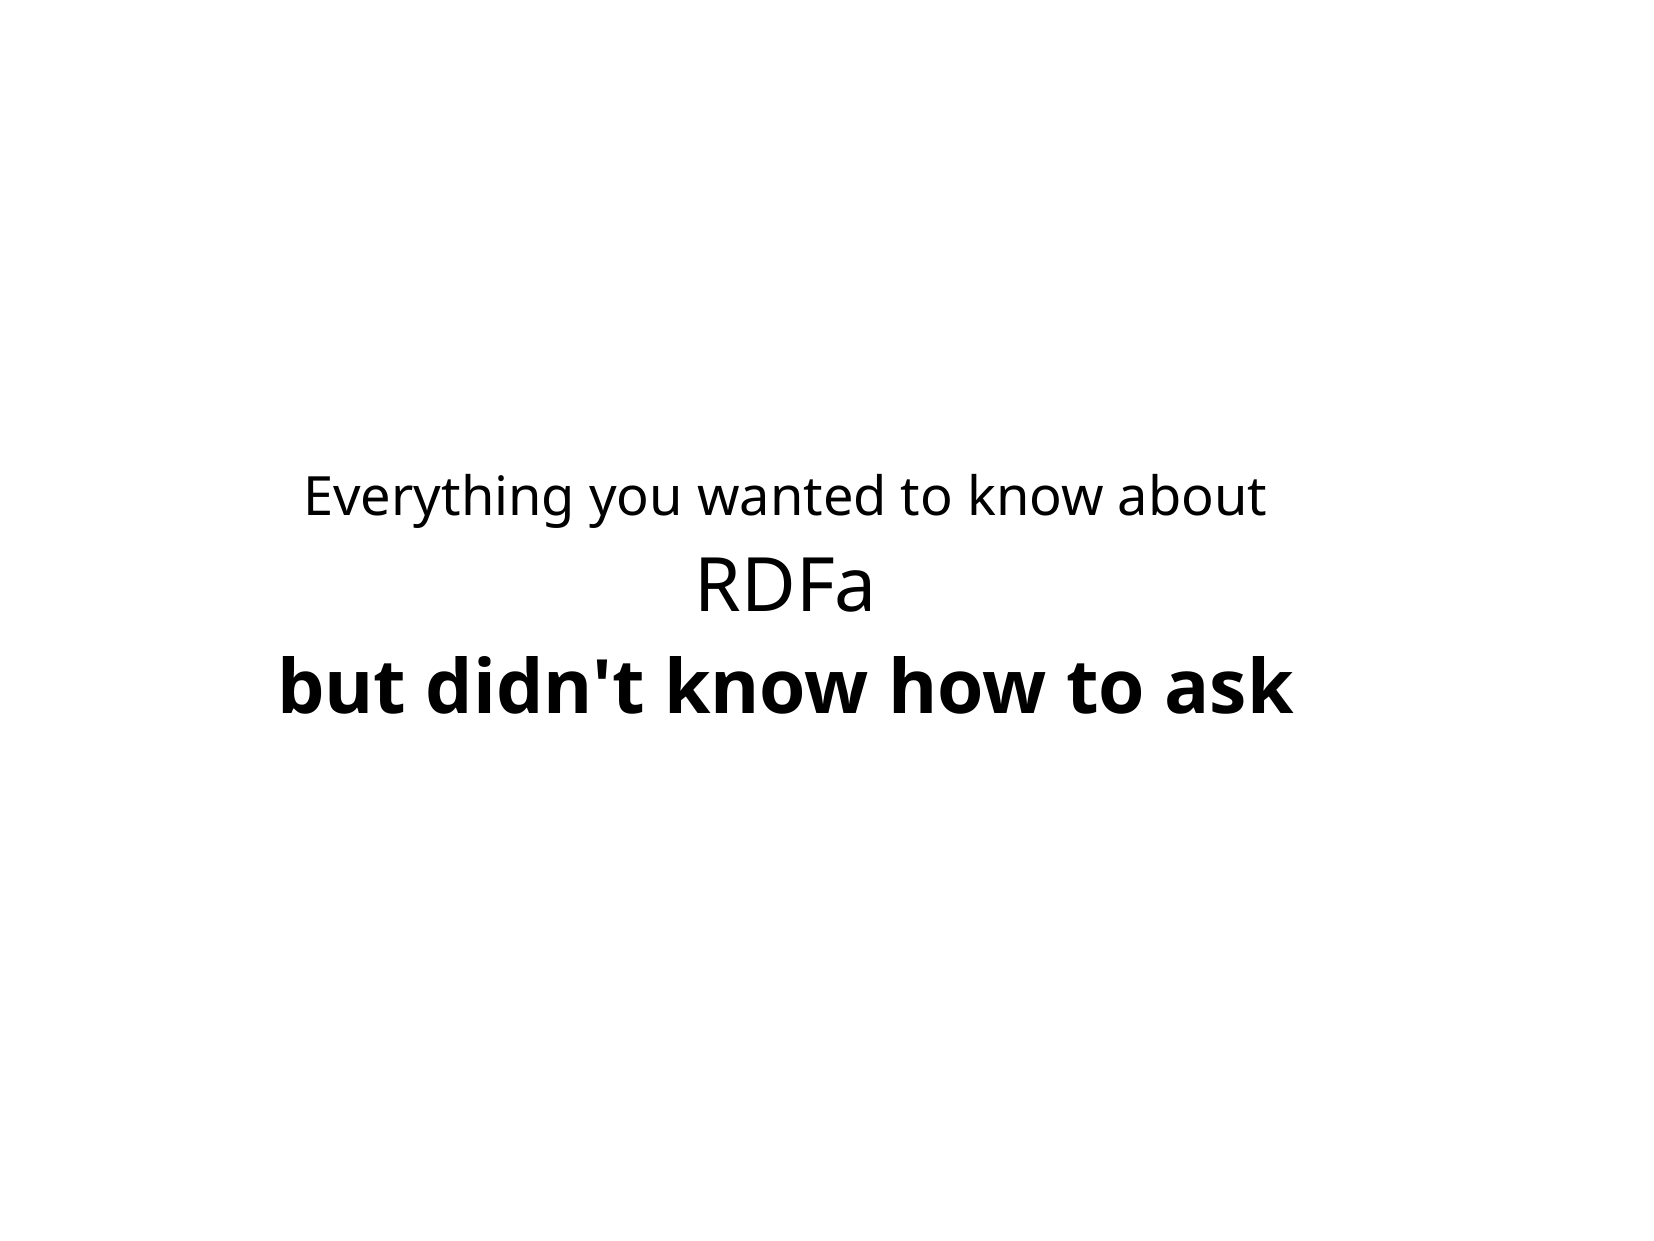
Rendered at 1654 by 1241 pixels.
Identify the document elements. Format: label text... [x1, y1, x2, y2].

text_box Everything you wanted to know about RDFa but didn't know how to ask [262, 450, 1414, 753]
